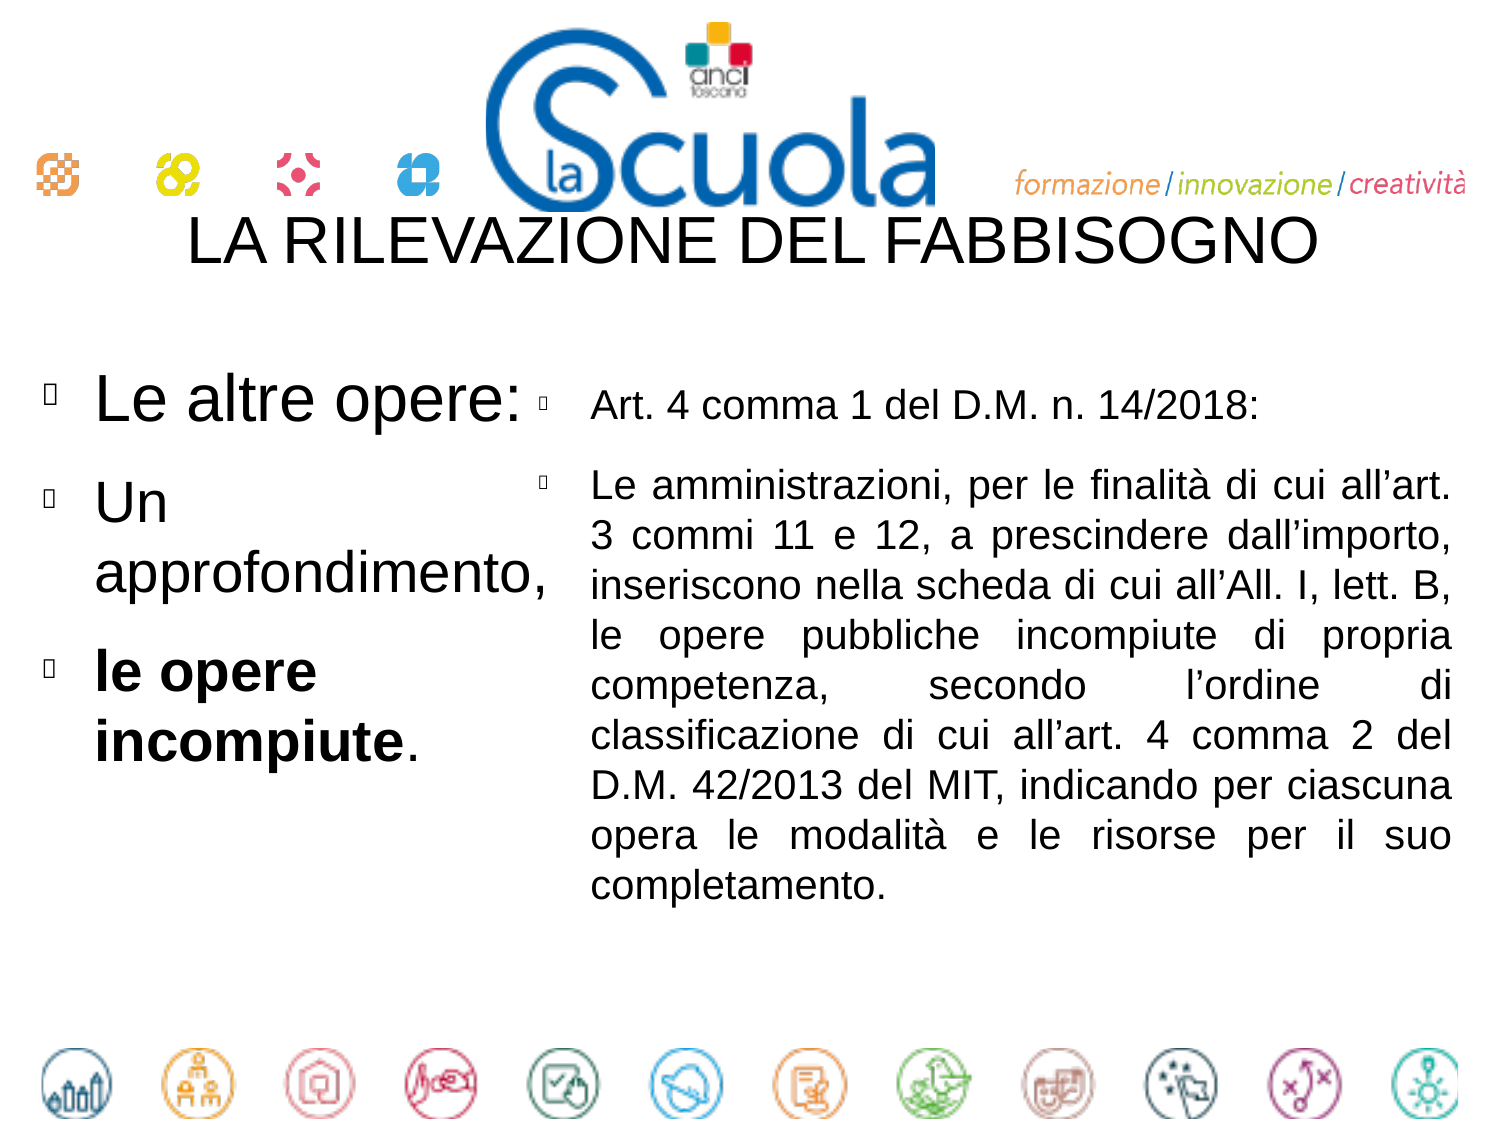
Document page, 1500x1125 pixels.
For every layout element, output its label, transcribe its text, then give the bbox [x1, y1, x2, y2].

text_box LA RILEVAZIONE DEL FABBISOGNO [79, 142, 1430, 331]
text_box Art. 4 comma 1 del D.M. n. 14/2018: Le amministrazioni, per le finalità di cui all’art. 3 commi 11 e 12, a prescindere dall’importo, inseriscono nella scheda di cui all’All. I, lett. B, le opere pubbliche incompiute di propria competenza, secondo l’ordine di classificazione di cui all’art. 4 comma 2 del D.M. 42/2013 del MIT, indicando per ciascuna opera le modalità e le risorse per il suo completamento. [519, 377, 1453, 1040]
text_box Le altre opere: Un approfondimento, le opere incompiute. [23, 354, 615, 993]
